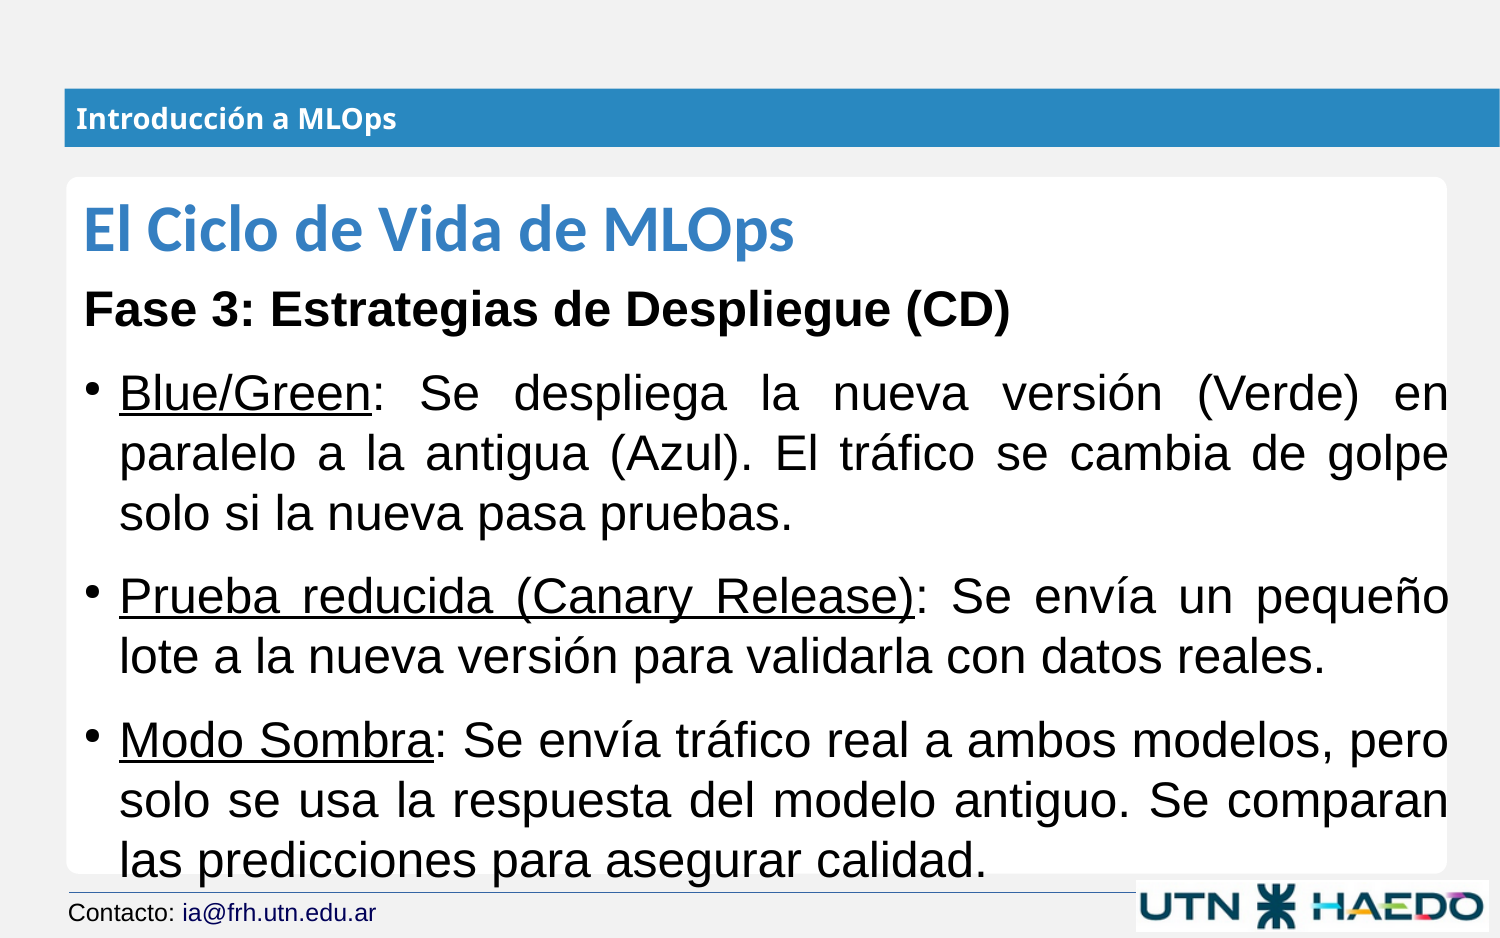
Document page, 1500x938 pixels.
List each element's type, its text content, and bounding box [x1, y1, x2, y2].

text_box El Ciclo de Vida de MLOps Fase 3: Estrategias de Despliegue (CD) Blue/Green: Se despliega la nueva versión (Verde) en paralelo a la antigua (Azul). El tráfico se cambia de golpe solo si la nueva pasa pruebas. Prueba reducida (Canary Release): Se envía un pequeño lote a la nueva versión para validarla con datos reales. Modo Sombra: Se envía tráfico real a ambos modelos, pero solo se usa la respuesta del modelo antiguo. Se comparan las predicciones para asegurar calidad. [68, 177, 1465, 874]
text_box Introducción a MLOps [64, 88, 1500, 147]
picture [1136, 880, 1489, 932]
